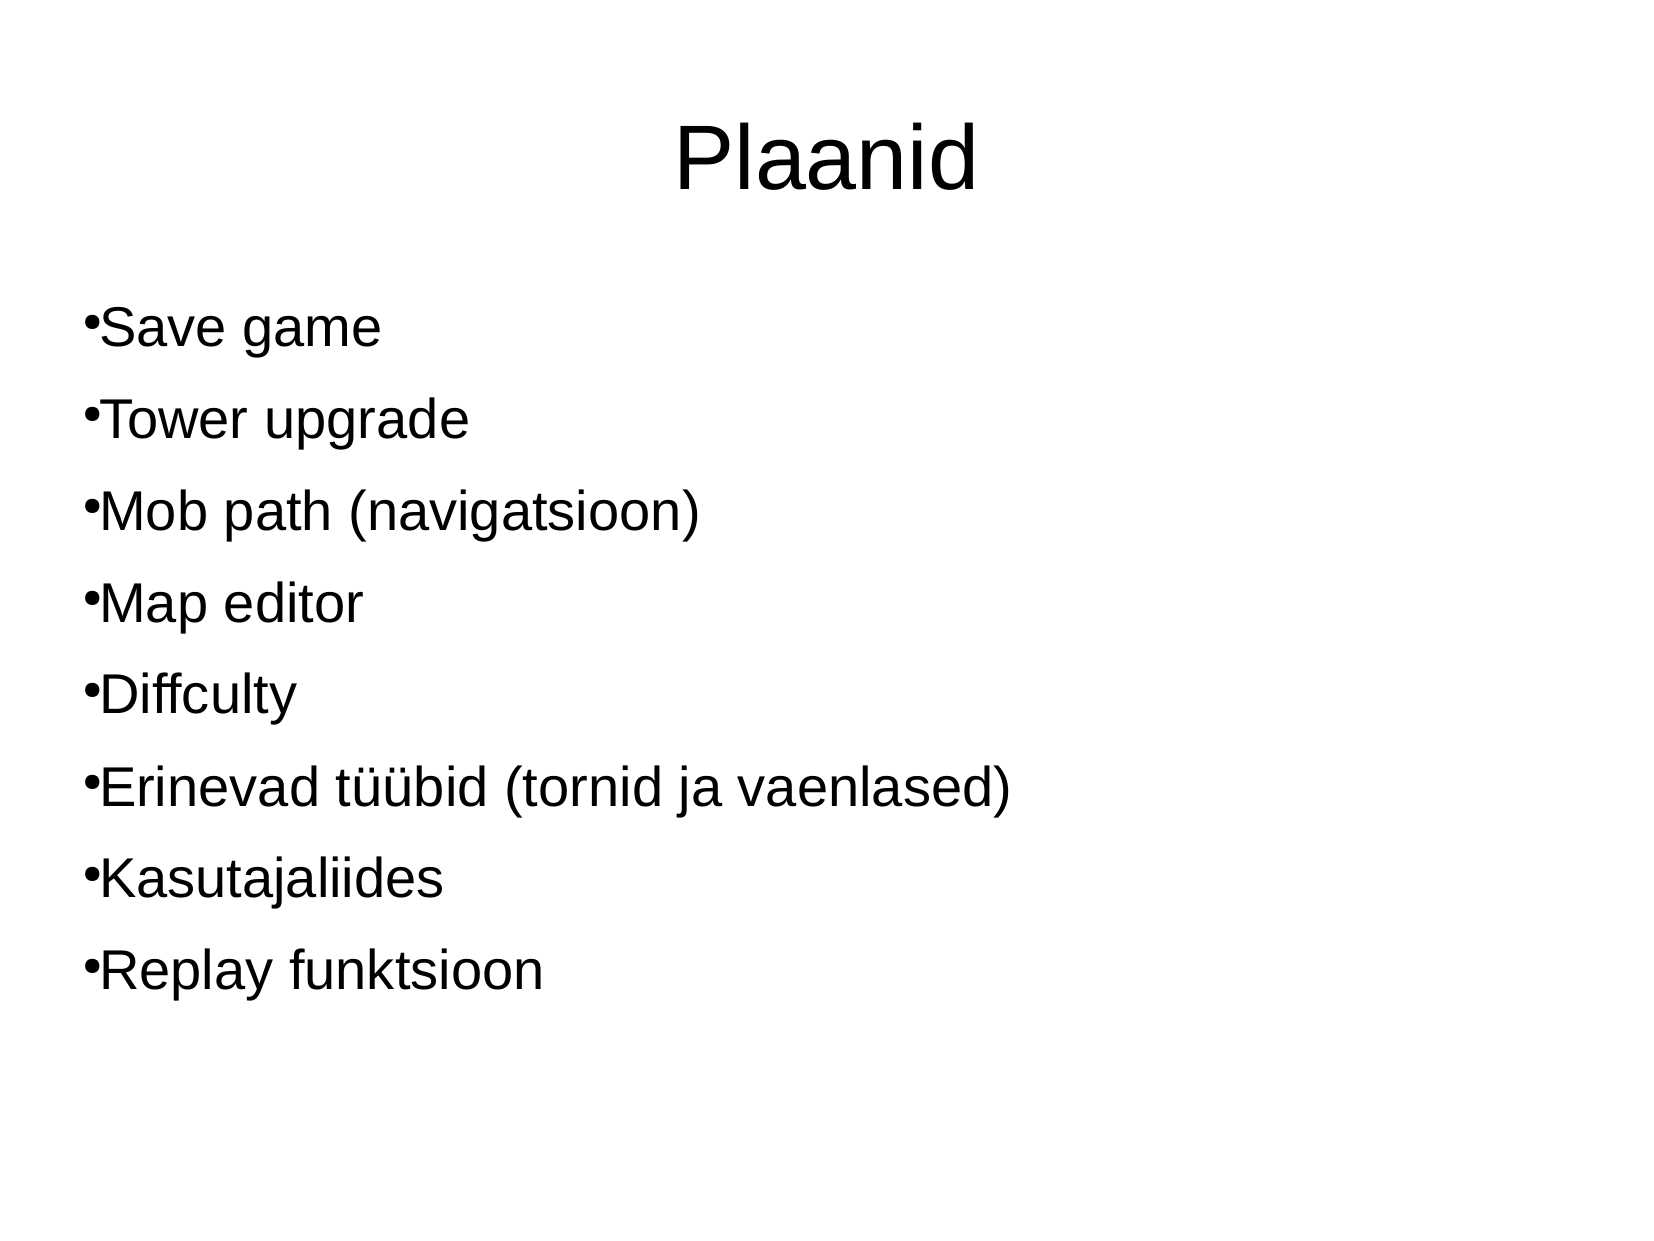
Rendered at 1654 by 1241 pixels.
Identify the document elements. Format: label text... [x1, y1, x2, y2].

list Save game Tower upgrade Mob path (navigatsioon) Map editor Diffculty Erinevad tüübid (tornid ja vaenlased) Kasutajaliides Replay funktsioon [82, 290, 1571, 1010]
title Plaanid [82, 49, 1571, 257]
